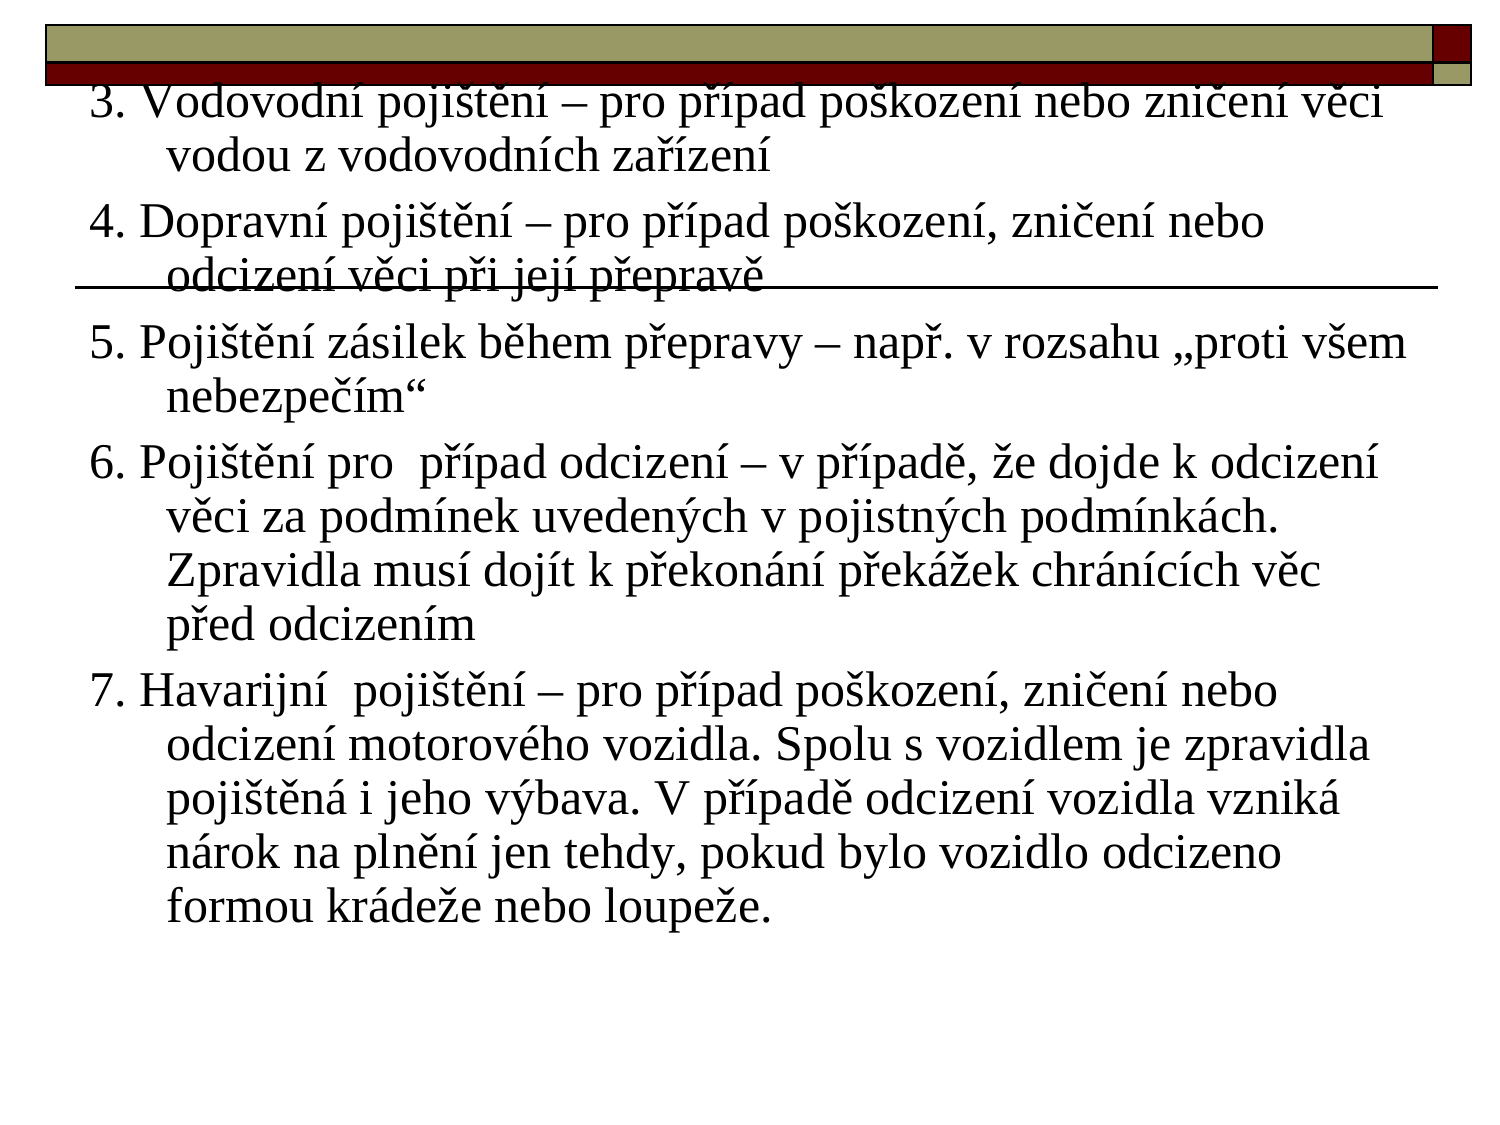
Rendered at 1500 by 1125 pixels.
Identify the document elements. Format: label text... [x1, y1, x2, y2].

list 3. Vodovodní pojištění – pro případ poškození nebo zničení věci vodou z vodovodních zařízení 4. Dopravní pojištění – pro případ poškození, zničení nebo odcizení věci při její přepravě 5. Pojištění zásilek během přepravy – např. v rozsahu „proti všem nebezpečím“ 6. Pojištění pro případ odcizení – v případě, že dojde k odcizení věci za podmínek uvedených v pojistných podmínkách. Zpravidla musí dojít k překonání překážek chránících věc před odcizením 7. Havarijní pojištění – pro případ poškození, zničení nebo odcizení motorového vozidla. Spolu s vozidlem je zpravidla pojištěná i jeho výbava. V případě odcizení vozidla vzniká nárok na plnění jen tehdy, pokud bylo vozidlo odcizeno formou krádeže nebo loupeže. [75, 66, 1426, 1006]
